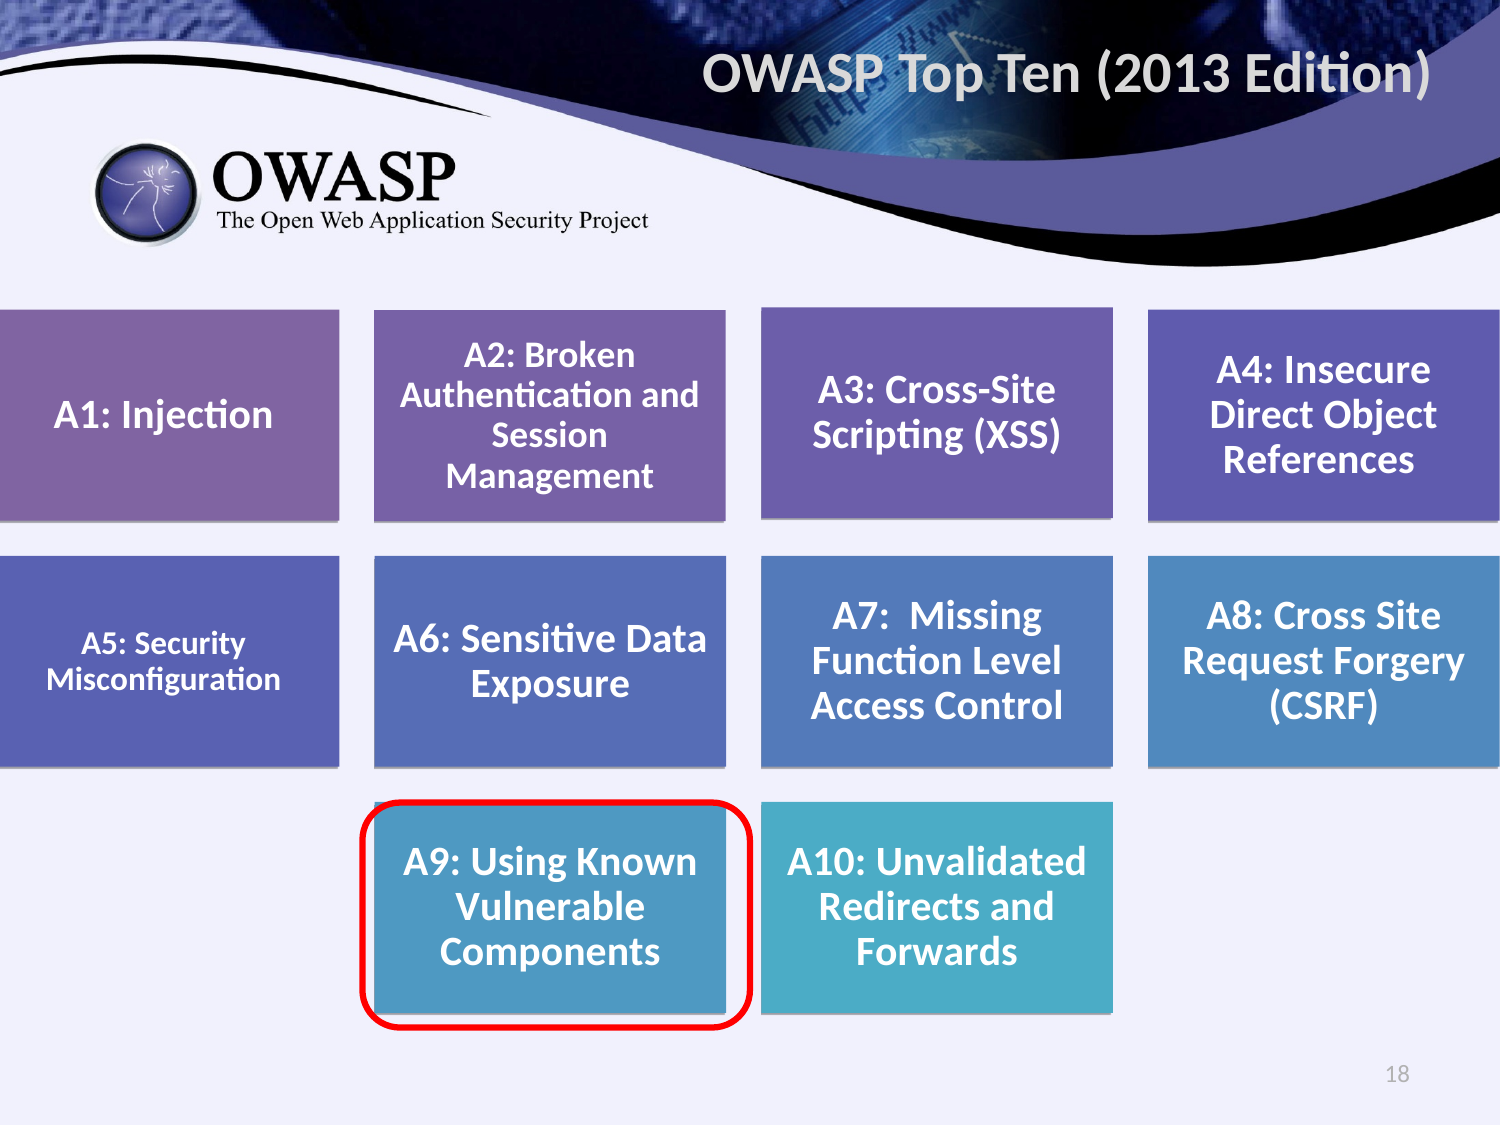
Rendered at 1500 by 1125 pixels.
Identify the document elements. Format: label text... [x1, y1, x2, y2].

text_box A8: Cross Site Request Forgery (CSRF) [1148, 555, 1500, 767]
text_box A10: Unvalidated Redirects and Forwards [761, 801, 1113, 1013]
text_box A1: Injection [0, 309, 340, 521]
text_box A7: Missing Function Level Access Control [761, 555, 1113, 767]
title OWASP Top Ten (2013 Edition) [687, 10, 1463, 129]
text_box A9: Using Known Vulnerable Components [374, 806, 727, 1013]
picture [0, 0, 1500, 1125]
text_box A5: Security Misconfiguration [0, 555, 340, 767]
text_box A6: Sensitive Data Exposure [374, 555, 727, 767]
text_box A3: Cross-Site Scripting (XSS) [761, 307, 1113, 519]
text_box A4: Insecure Direct Object References [1148, 309, 1500, 521]
slide_number <number> [1074, 1042, 1425, 1103]
text_box A2: Broken Authentication and Session Management [374, 310, 726, 522]
